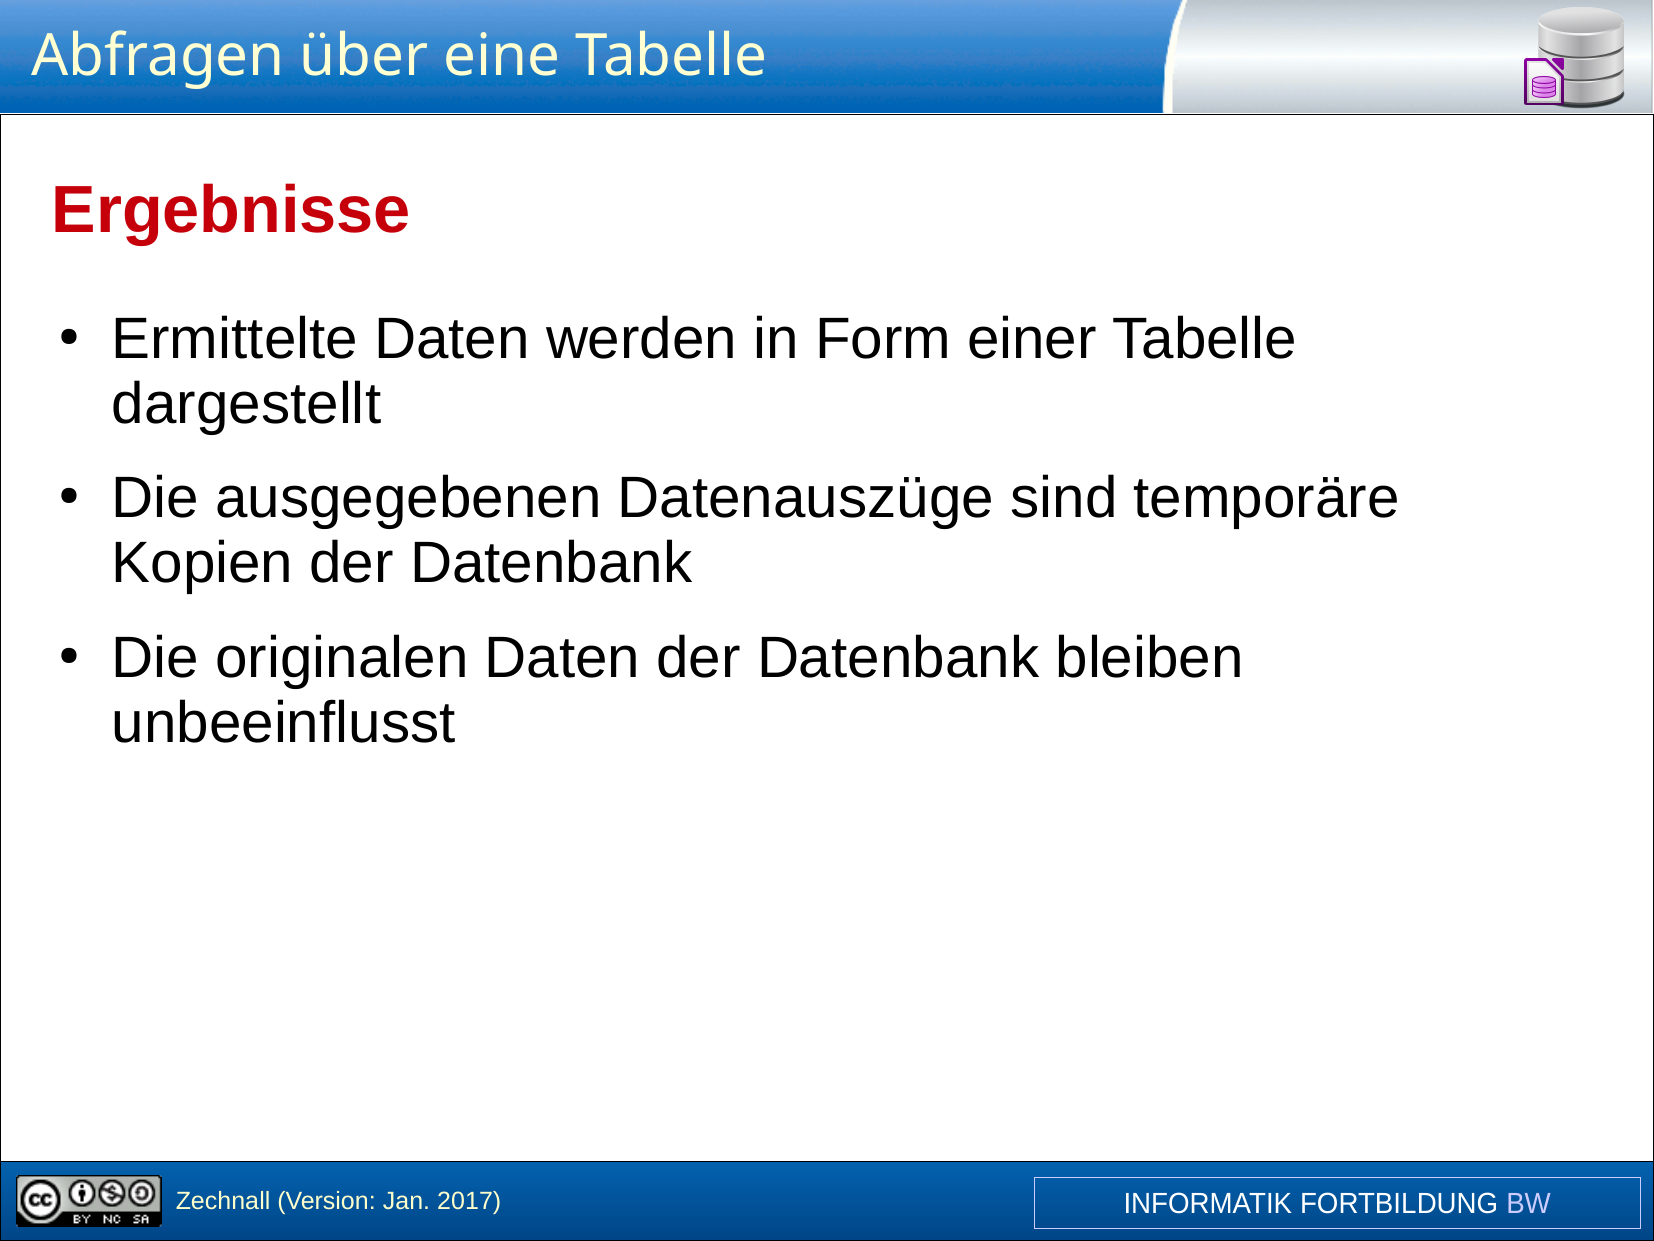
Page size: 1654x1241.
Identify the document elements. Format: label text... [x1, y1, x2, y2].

picture [0, 0, 1654, 113]
title Abfragen über eine Tabelle [31, 14, 1151, 92]
picture [16, 1175, 162, 1227]
list Ergebnisse [39, 171, 1480, 418]
list Ermittelte Daten werden in Form einer Tabelle dargestellt Die ausgegebenen Datenauszüge sind temporäre Kopien der Datenbank Die originalen Daten der Datenbank bleiben unbeeinflusst [40, 305, 1486, 1160]
